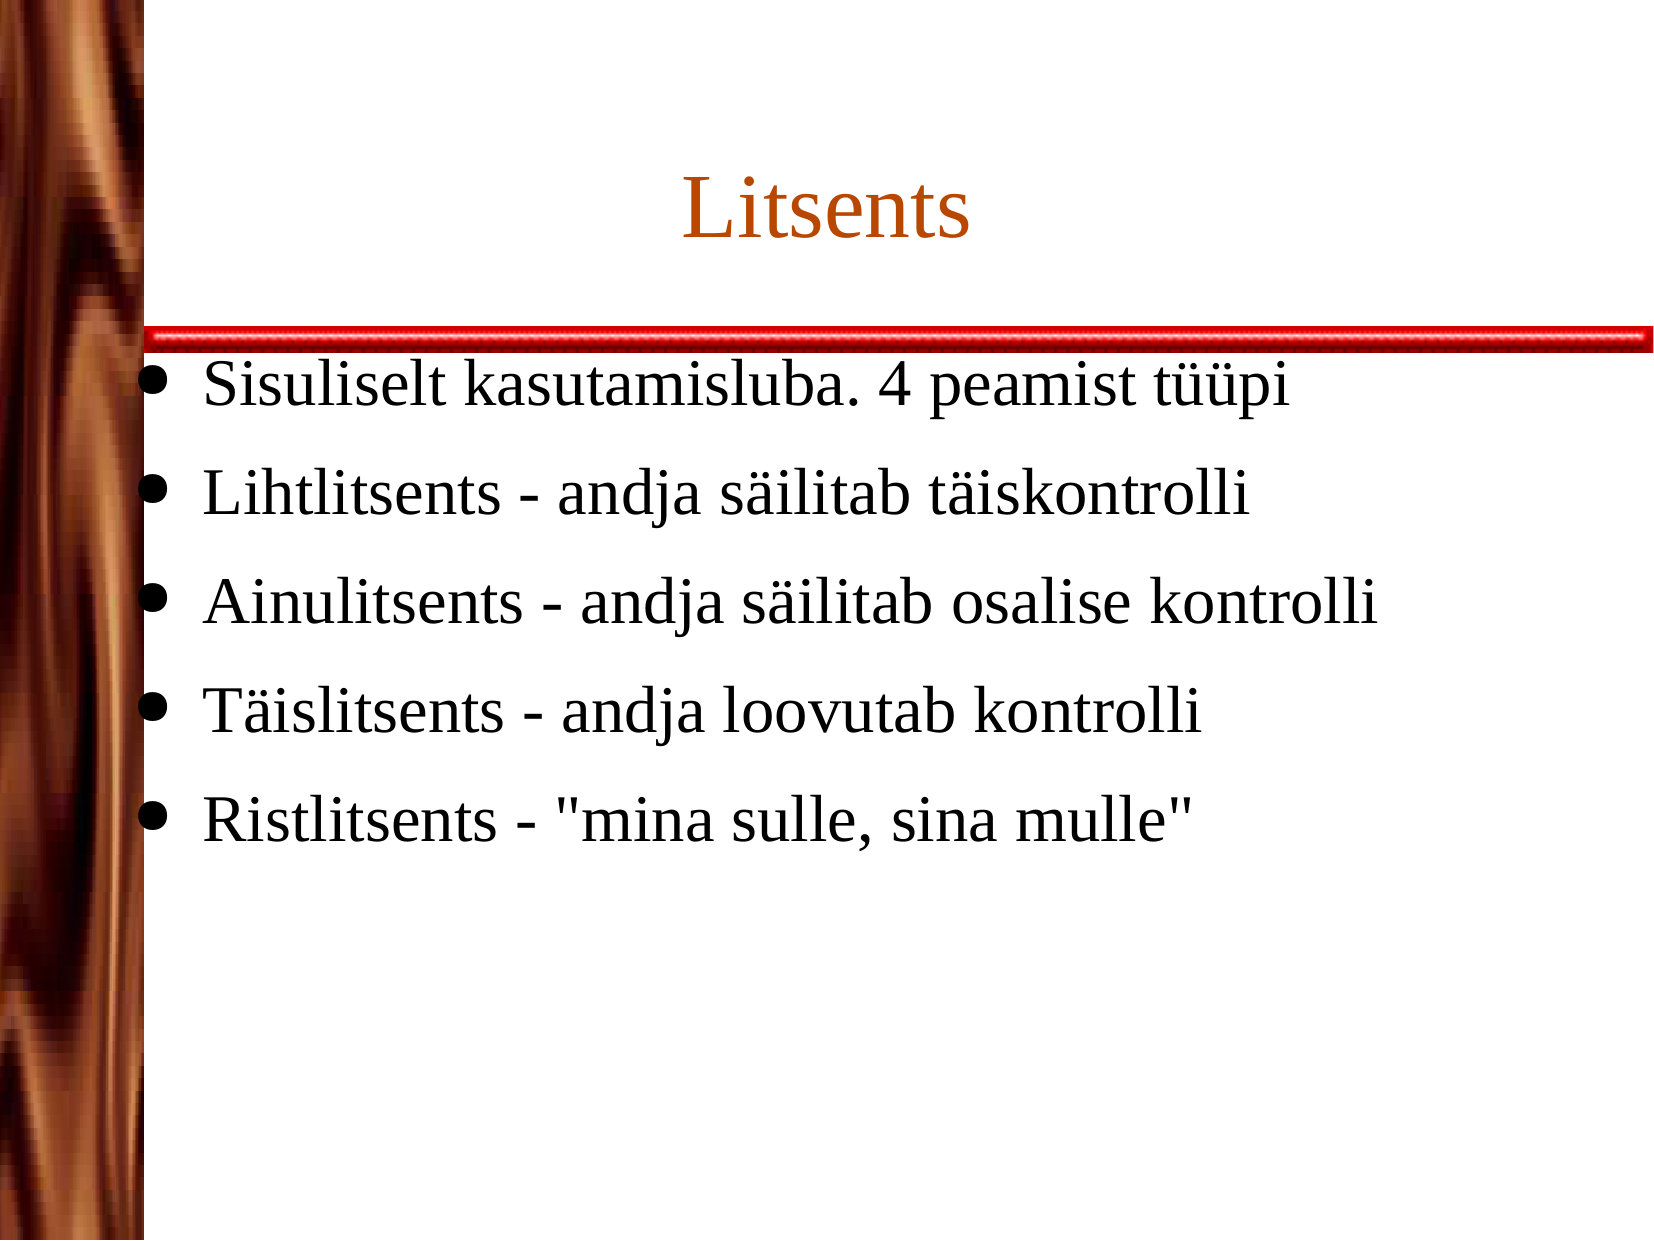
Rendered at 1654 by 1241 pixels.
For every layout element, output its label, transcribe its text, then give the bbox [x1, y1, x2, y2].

title Litsents [121, 100, 1533, 312]
list Sisuliselt kasutamisluba. 4 peamist tüüpi Lihtlitsents - andja säilitab täiskontrolli Ainulitsents - andja säilitab osalise kontrolli Täislitsents - andja loovutab kontrolli Ristlitsents - "mina sulle, sina mulle" [121, 344, 1533, 1126]
picture [0, 0, 1654, 1240]
